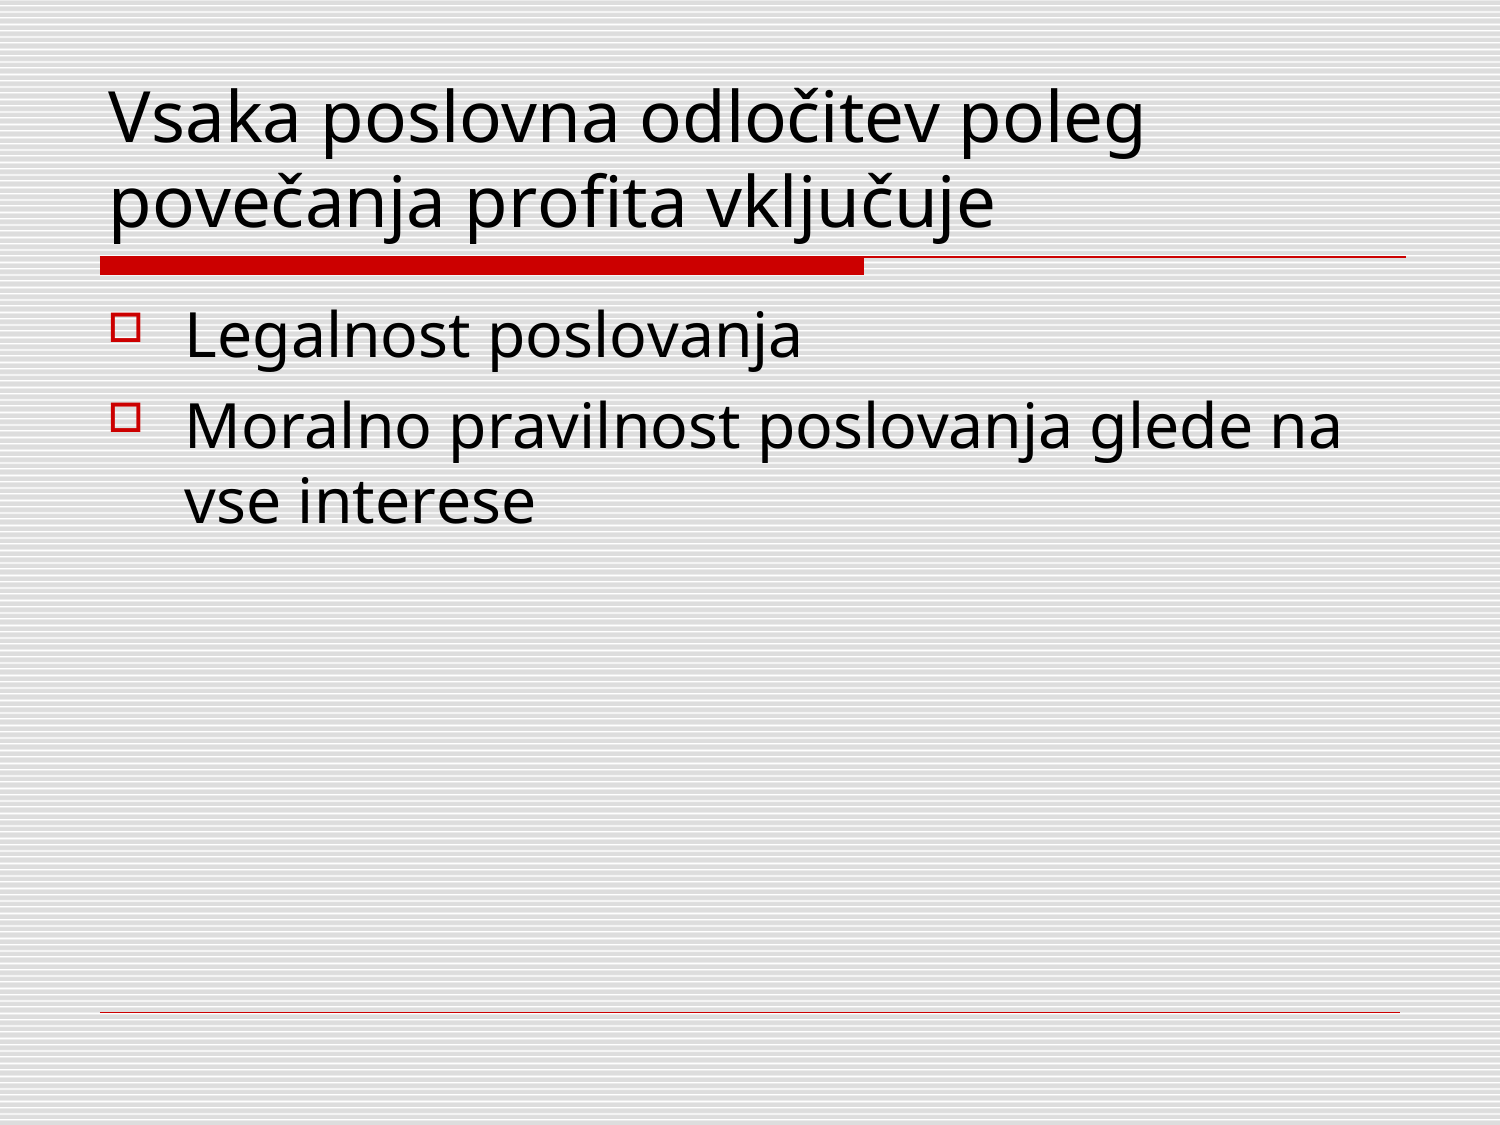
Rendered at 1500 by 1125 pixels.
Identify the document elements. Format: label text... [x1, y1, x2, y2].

title Vsaka poslovna odločitev poleg povečanja profita vključuje [94, 49, 1407, 250]
picture [0, 0, 1500, 1125]
list Legalnost poslovanja Moralno pravilnost poslovanja glede na vse interese [92, 287, 1406, 988]
